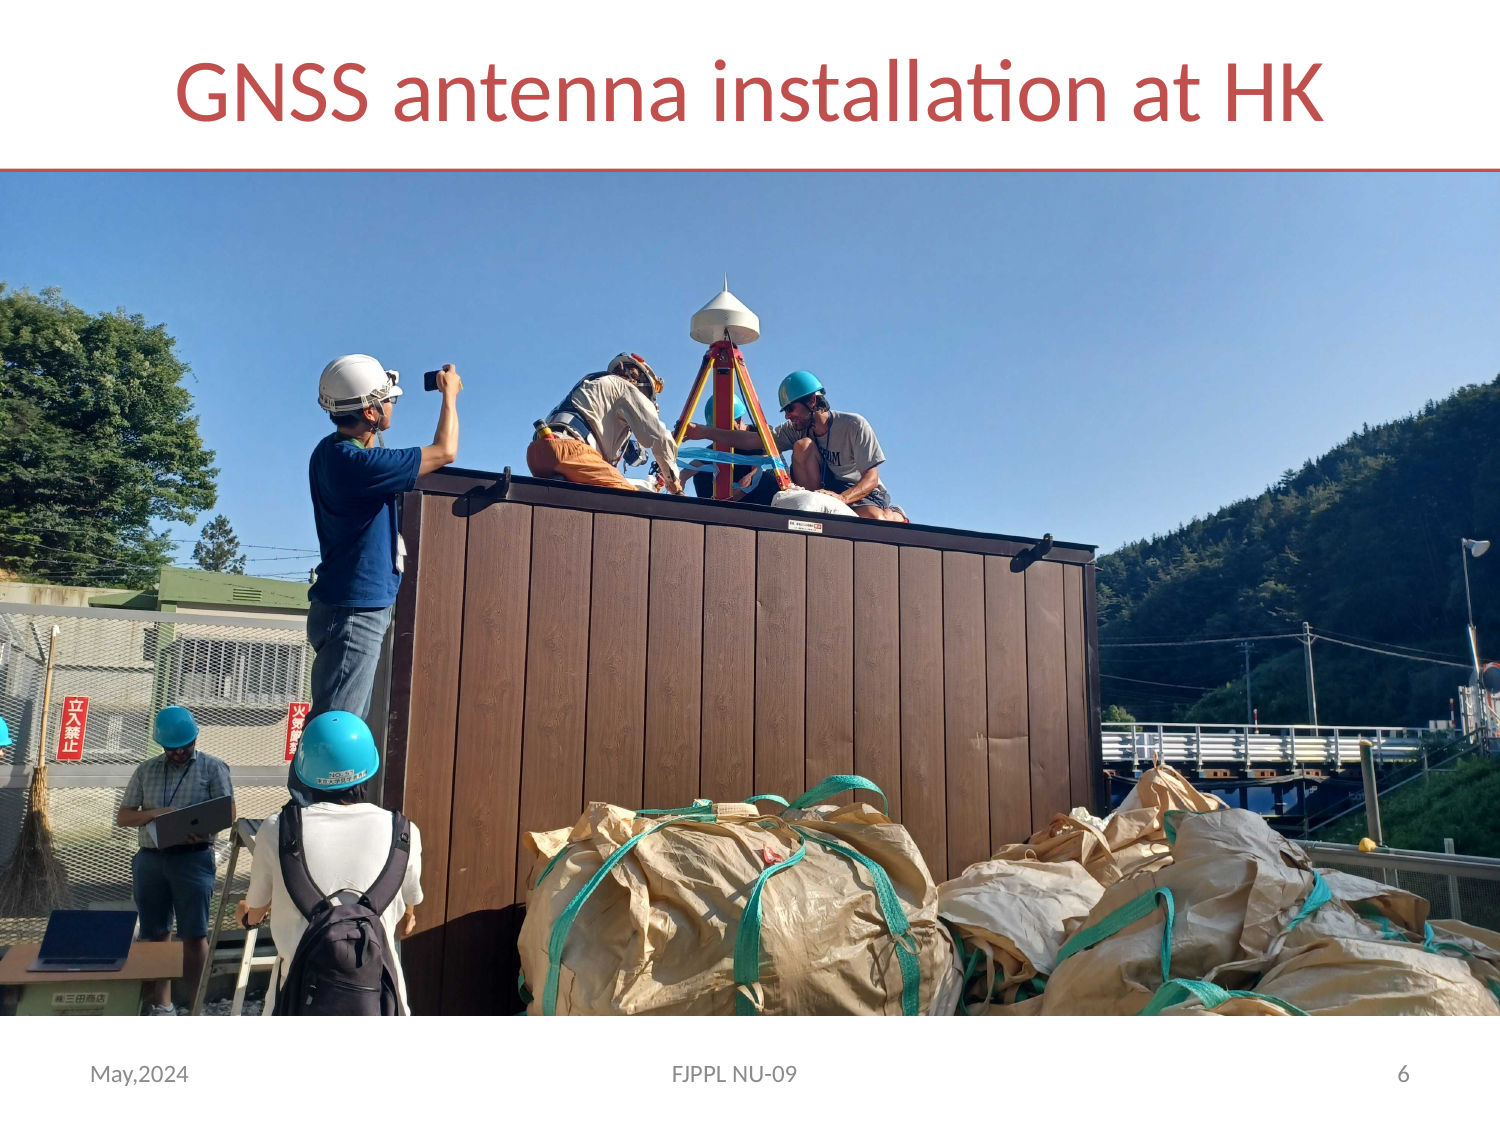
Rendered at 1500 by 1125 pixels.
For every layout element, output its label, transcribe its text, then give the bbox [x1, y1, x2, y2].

text_box GNSS antenna installation at HK [0, 29, 1500, 141]
picture [0, 172, 1500, 1016]
text_box FJPPL NU-09 [464, 1042, 1005, 1103]
text_box May,2024 [74, 1042, 425, 1103]
text_box 13 [1074, 1042, 1425, 1103]
